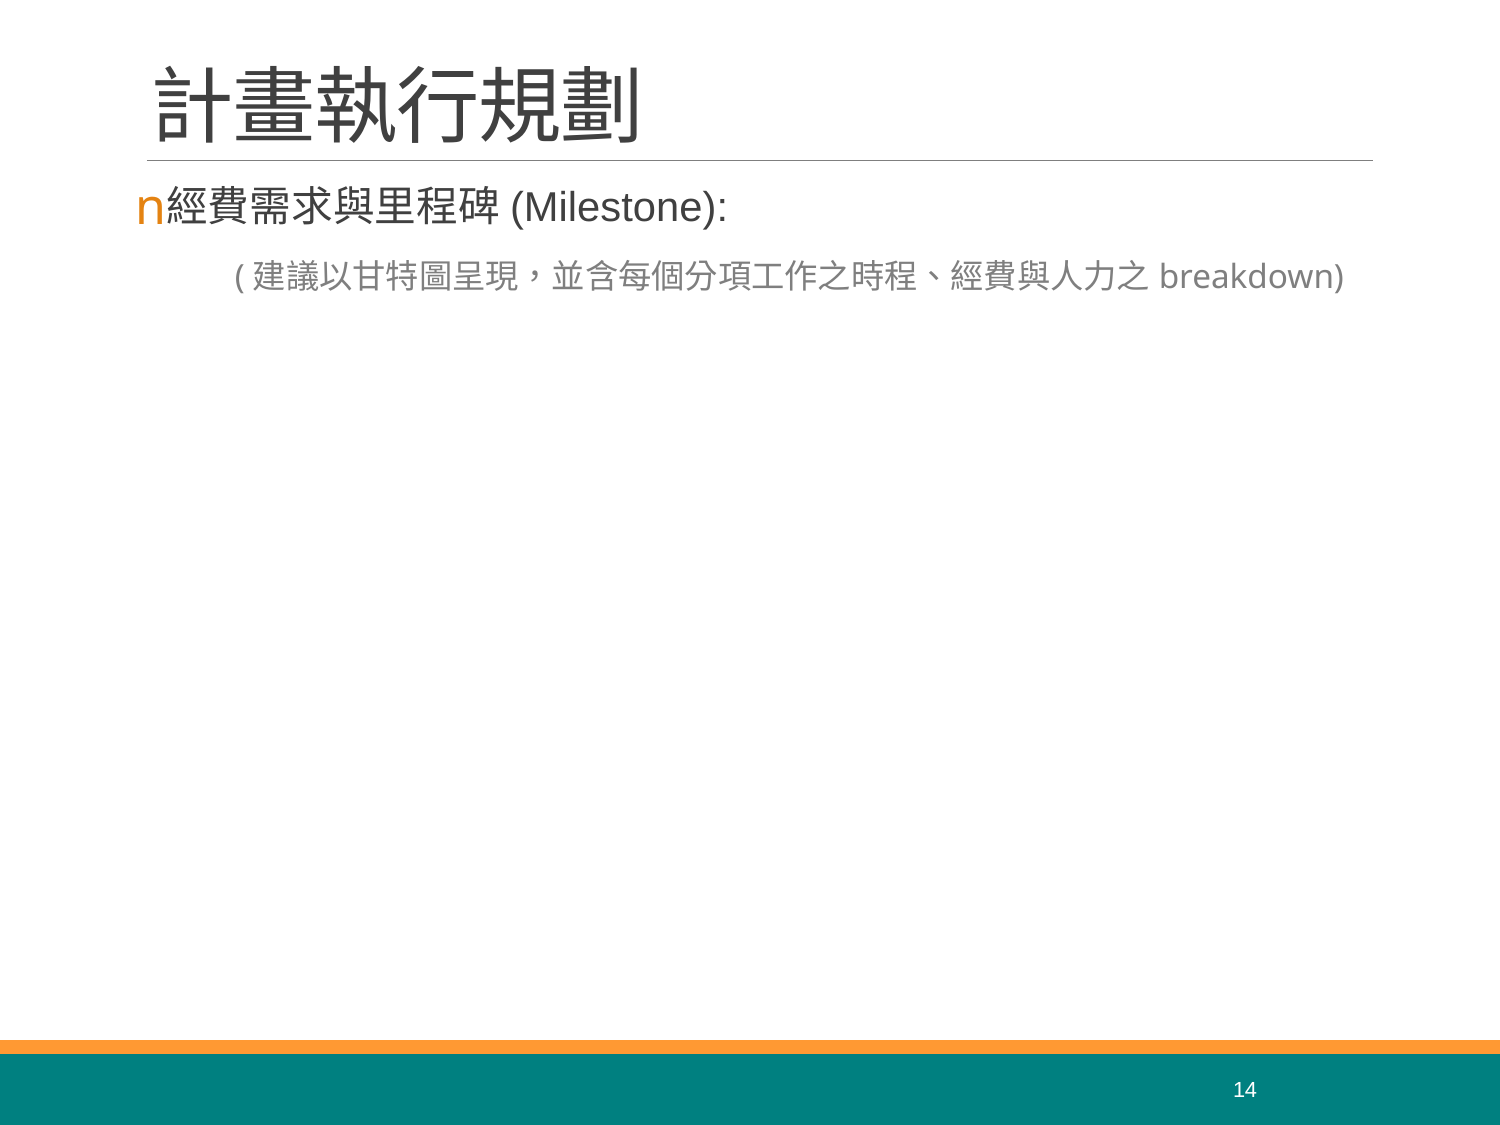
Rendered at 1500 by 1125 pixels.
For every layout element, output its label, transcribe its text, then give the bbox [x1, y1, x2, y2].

text_box [1218, 1059, 1380, 1120]
title 計畫執行規劃 [135, 1, 1373, 161]
list 經費需求與里程碑(Milestone): (建議以甘特圖呈現，並含每個分項工作之時程、經費與人力之breakdown) [135, 172, 1373, 963]
